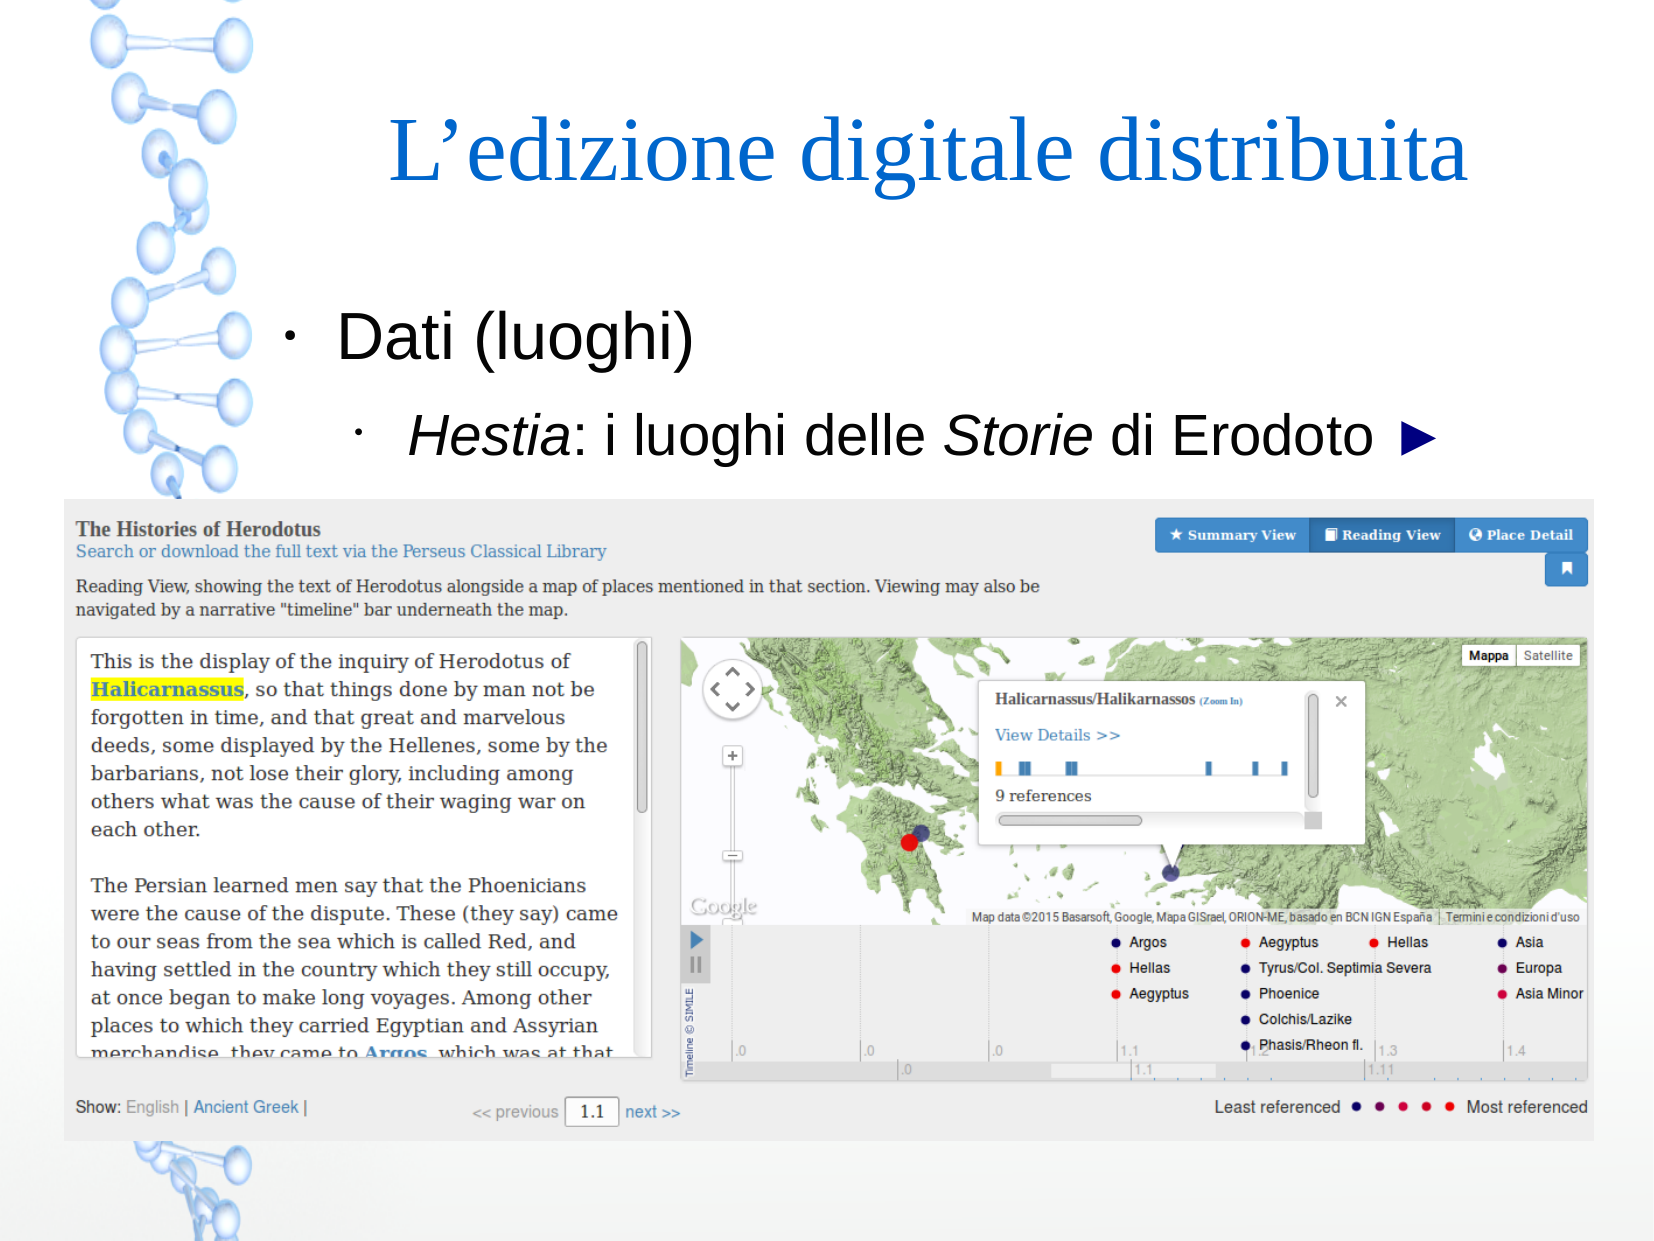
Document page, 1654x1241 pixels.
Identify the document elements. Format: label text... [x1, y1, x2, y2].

title L’edizione digitale distribuita [265, 47, 1595, 253]
picture [0, 0, 1654, 1241]
list Dati (luoghi) Hestia: i luoghi delle Storie di Erodoto ► [265, 299, 1512, 1019]
